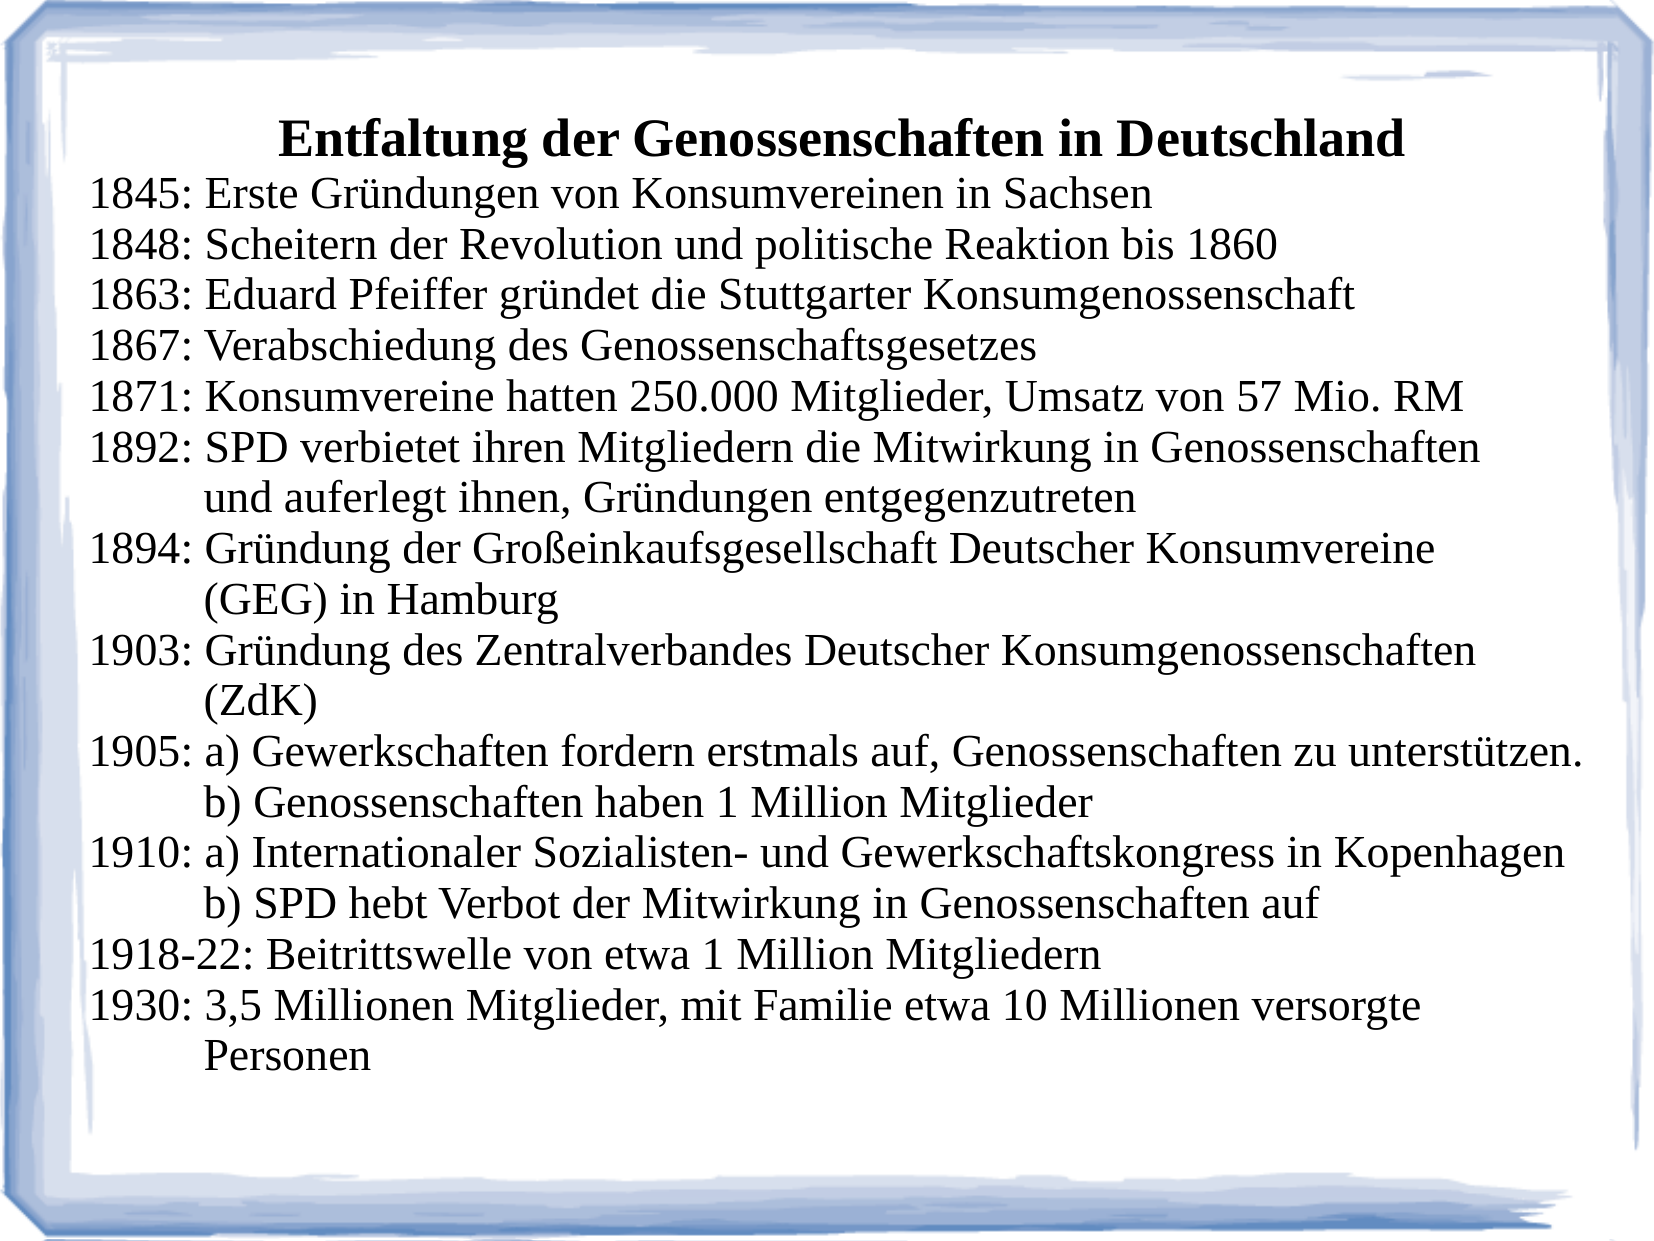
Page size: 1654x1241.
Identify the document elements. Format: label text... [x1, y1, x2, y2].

picture [0, 0, 1654, 1241]
text_box Entfaltung der Genossenschaften in Deutschland 1845: Erste Gründungen von Konsumvereinen in Sachsen 1848: Scheitern der Revolution und politische Reaktion bis 1860 1863: Eduard Pfeiffer gründet die Stuttgarter Konsumgenossenschaft 1867: Verabschiedung des Genossenschaftsgesetzes 1871: Konsumvereine hatten 250.000 Mitglieder, Umsatz von 57 Mio. RM 1892: SPD verbietet ihren Mitgliedern die Mitwirkung in Genossenschaften und auferlegt ihnen, Gründungen entgegenzutreten 1894: Gründung der Großeinkaufsgesellschaft Deutscher Konsumvereine (GEG) in Hamburg 1903: Gründung des Zentralverbandes Deutscher Konsumgenossenschaften (ZdK) 1905: a) Gewerkschaften fordern erstmals auf, Genossenschaften zu unterstützen. b) Genossenschaften haben 1 Million Mitglieder 1910: a) Internationaler Sozialisten- und Gewerkschaftskongress in Kopenhagen b) SPD hebt Verbot der Mitwirkung in Genossenschaften auf 1918-22: Beitrittswelle von etwa 1 Million Mitgliedern 1930: 3,5 Millionen Mitglieder, mit Familie etwa 10 Millionen versorgte Personen [73, 100, 1613, 1093]
